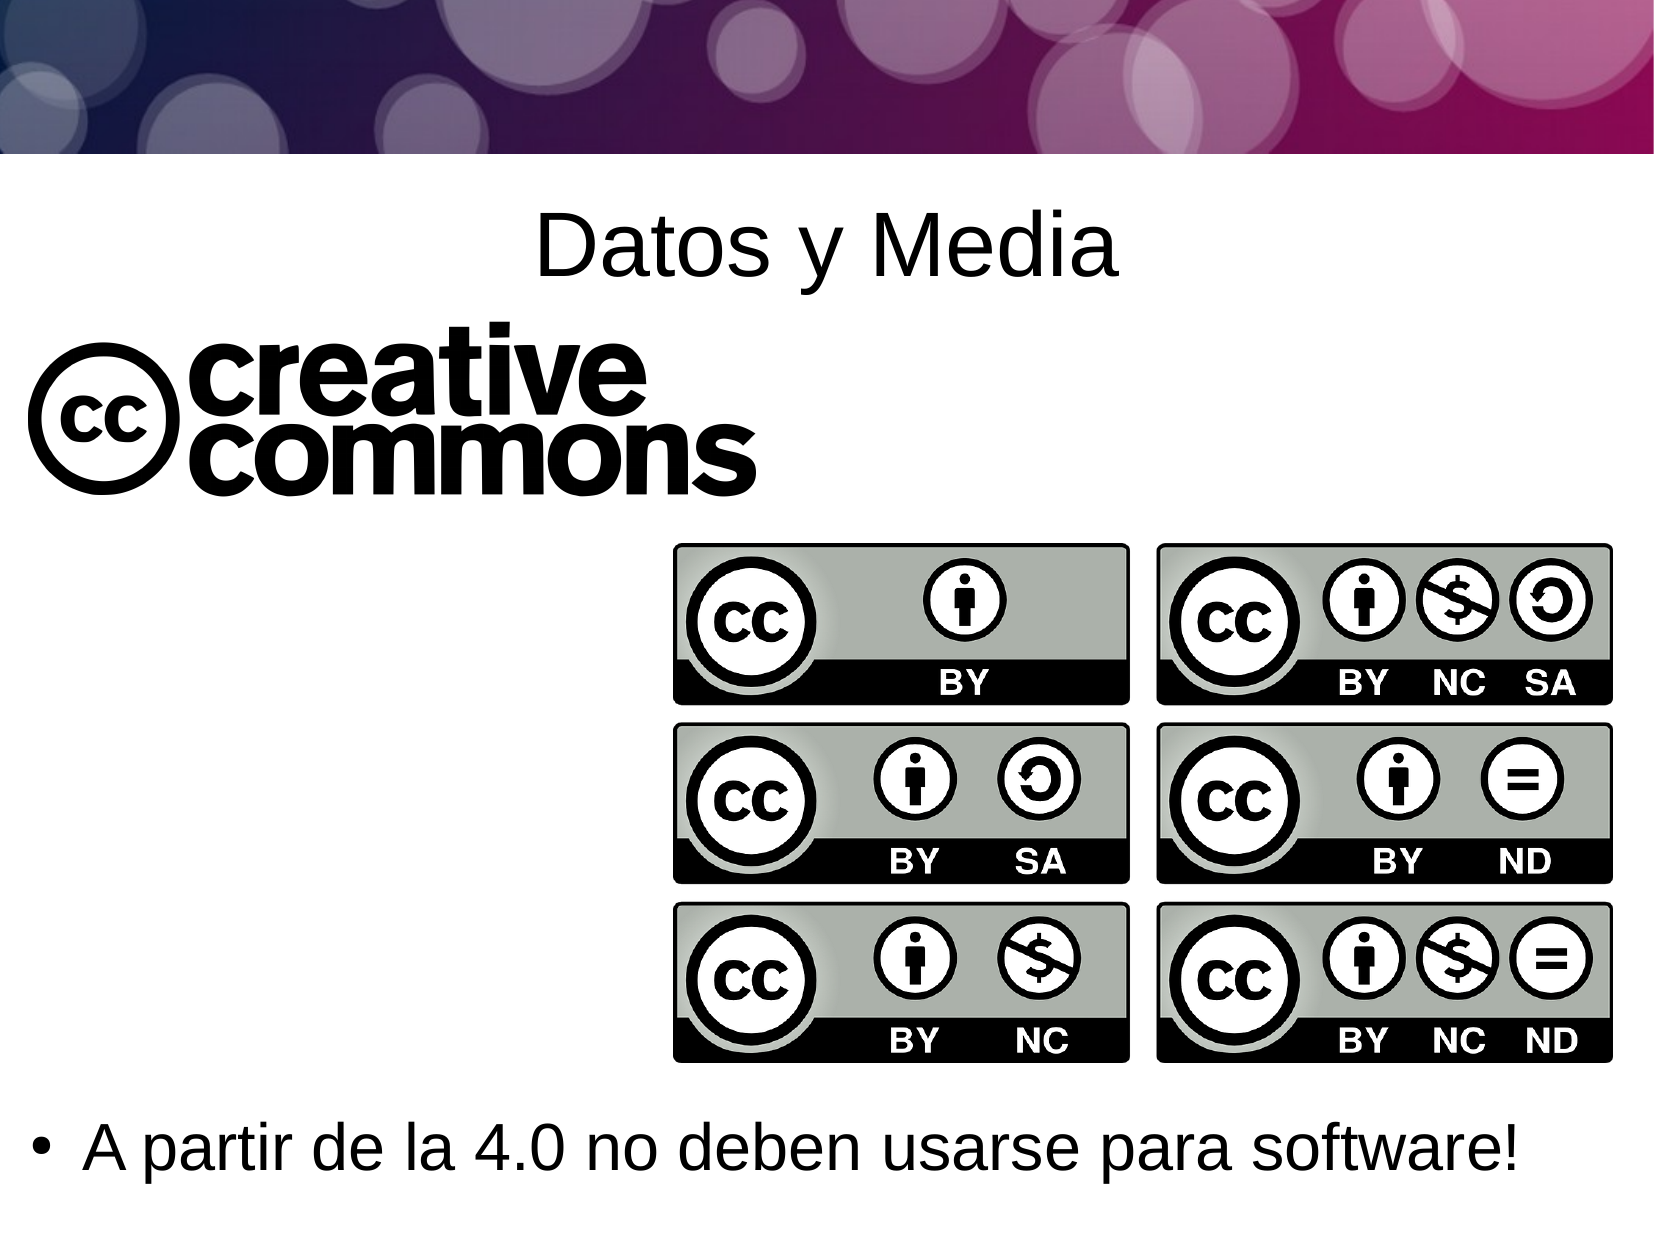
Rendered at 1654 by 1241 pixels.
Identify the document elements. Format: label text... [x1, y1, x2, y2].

picture [28, 321, 756, 497]
title Datos y Media [82, 159, 1571, 331]
list A partir de la 4.0 no deben usarse para software! [11, 1110, 1607, 1241]
picture [0, 0, 1654, 154]
picture [673, 543, 1613, 1063]
